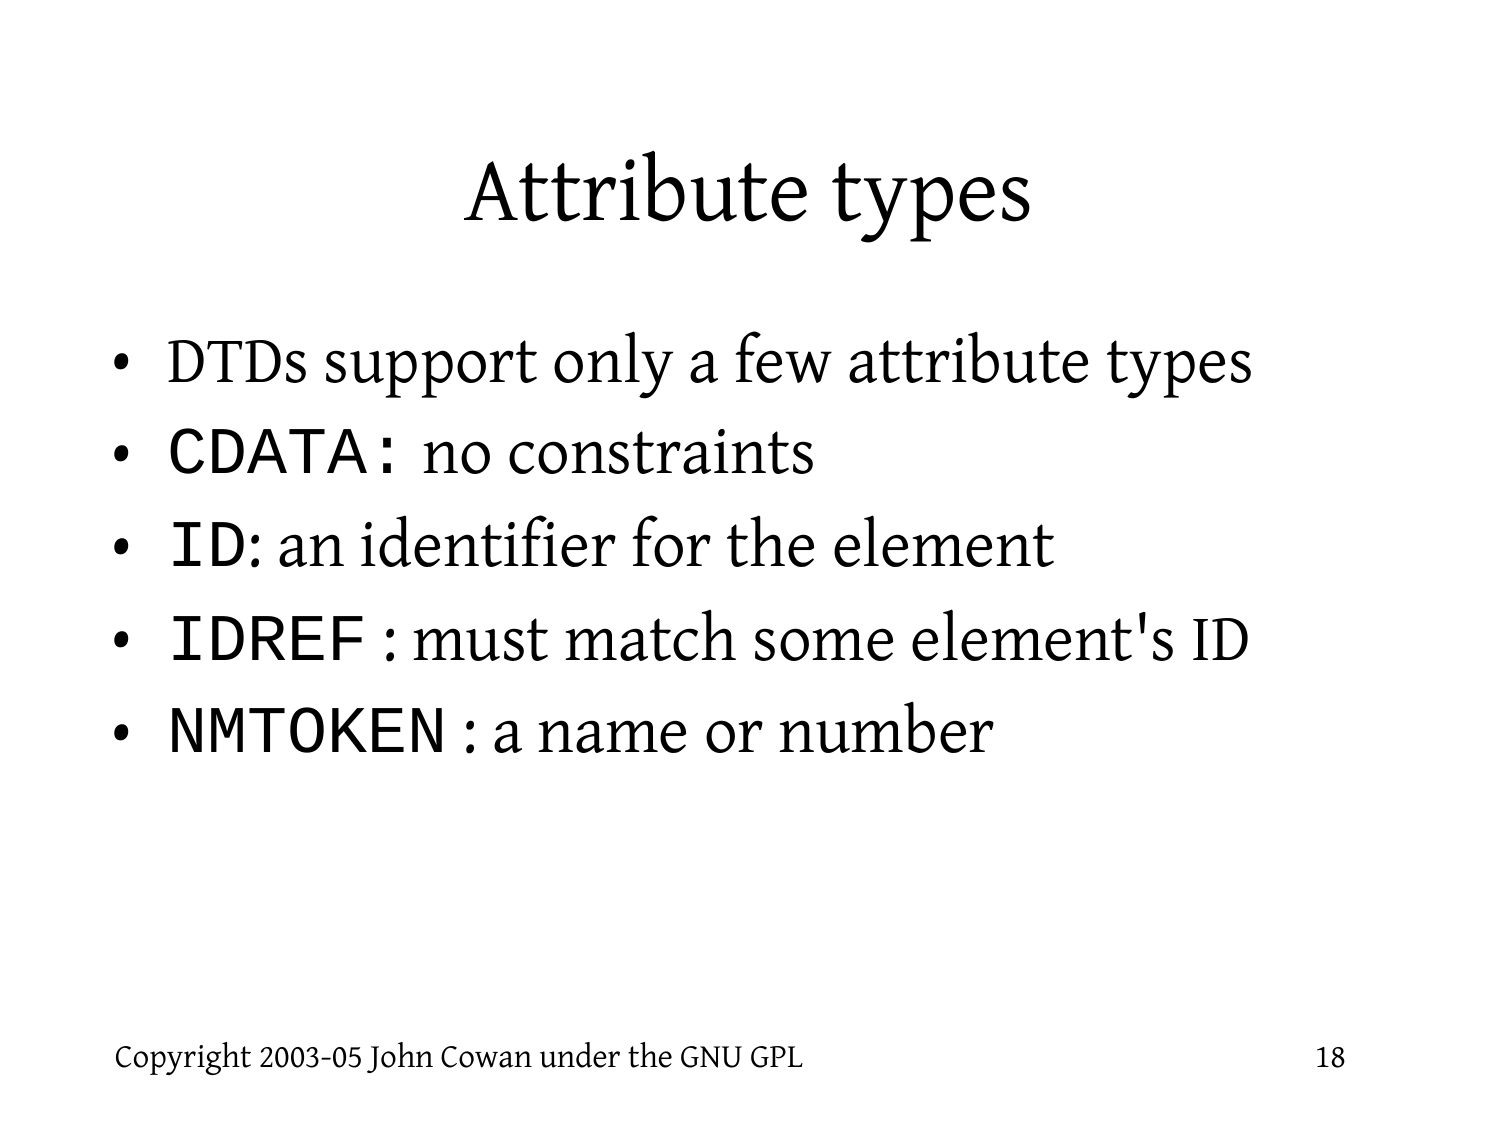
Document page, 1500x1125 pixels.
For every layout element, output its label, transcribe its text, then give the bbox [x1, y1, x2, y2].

list DTDs support only a few attribute types CDATA: no constraints ID: an identifier for the element IDREF : must match some element's ID NMTOKEN : a name or number [112, 324, 1387, 1026]
title Attribute types [112, 62, 1387, 324]
